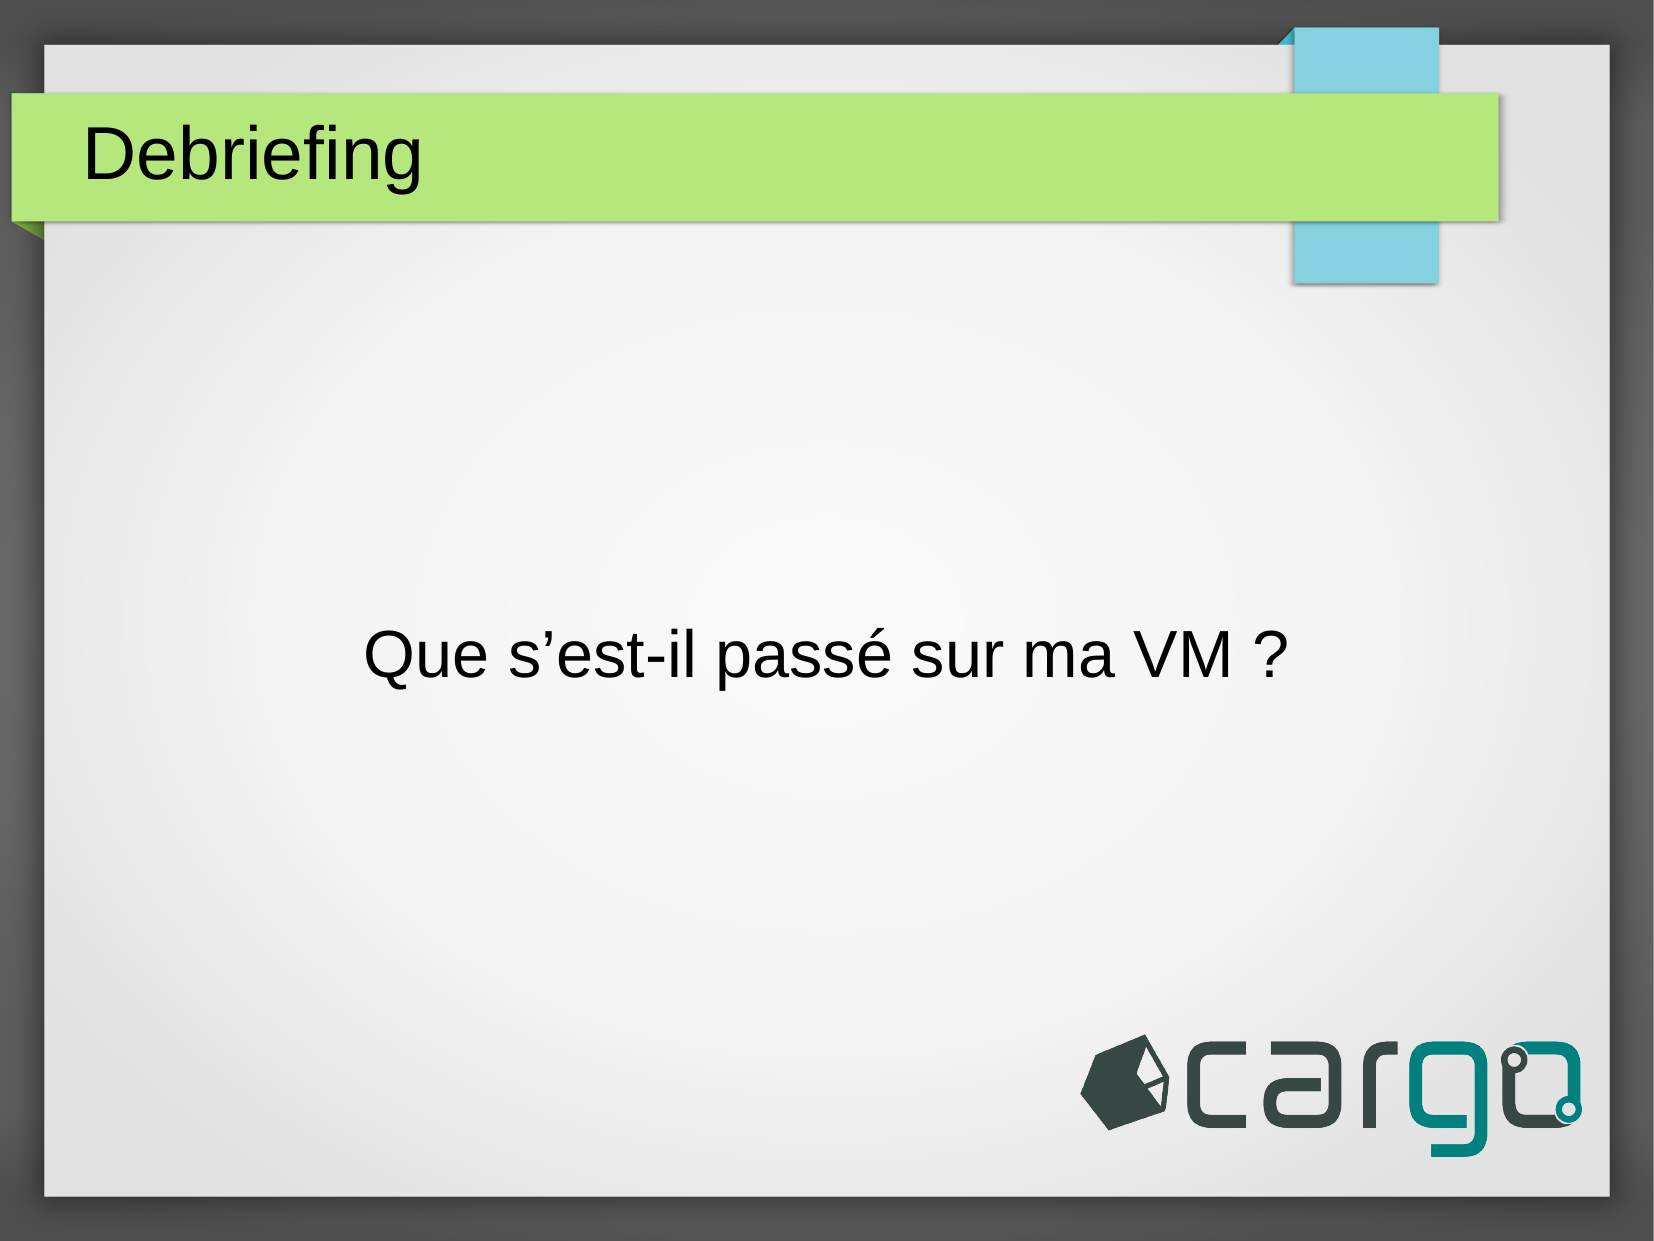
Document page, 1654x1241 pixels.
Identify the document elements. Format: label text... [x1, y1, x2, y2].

title Debriefing [82, 94, 1264, 213]
picture [0, 0, 1654, 1241]
subtitle Que s’est-il passé sur ma VM ? [82, 295, 1571, 1015]
